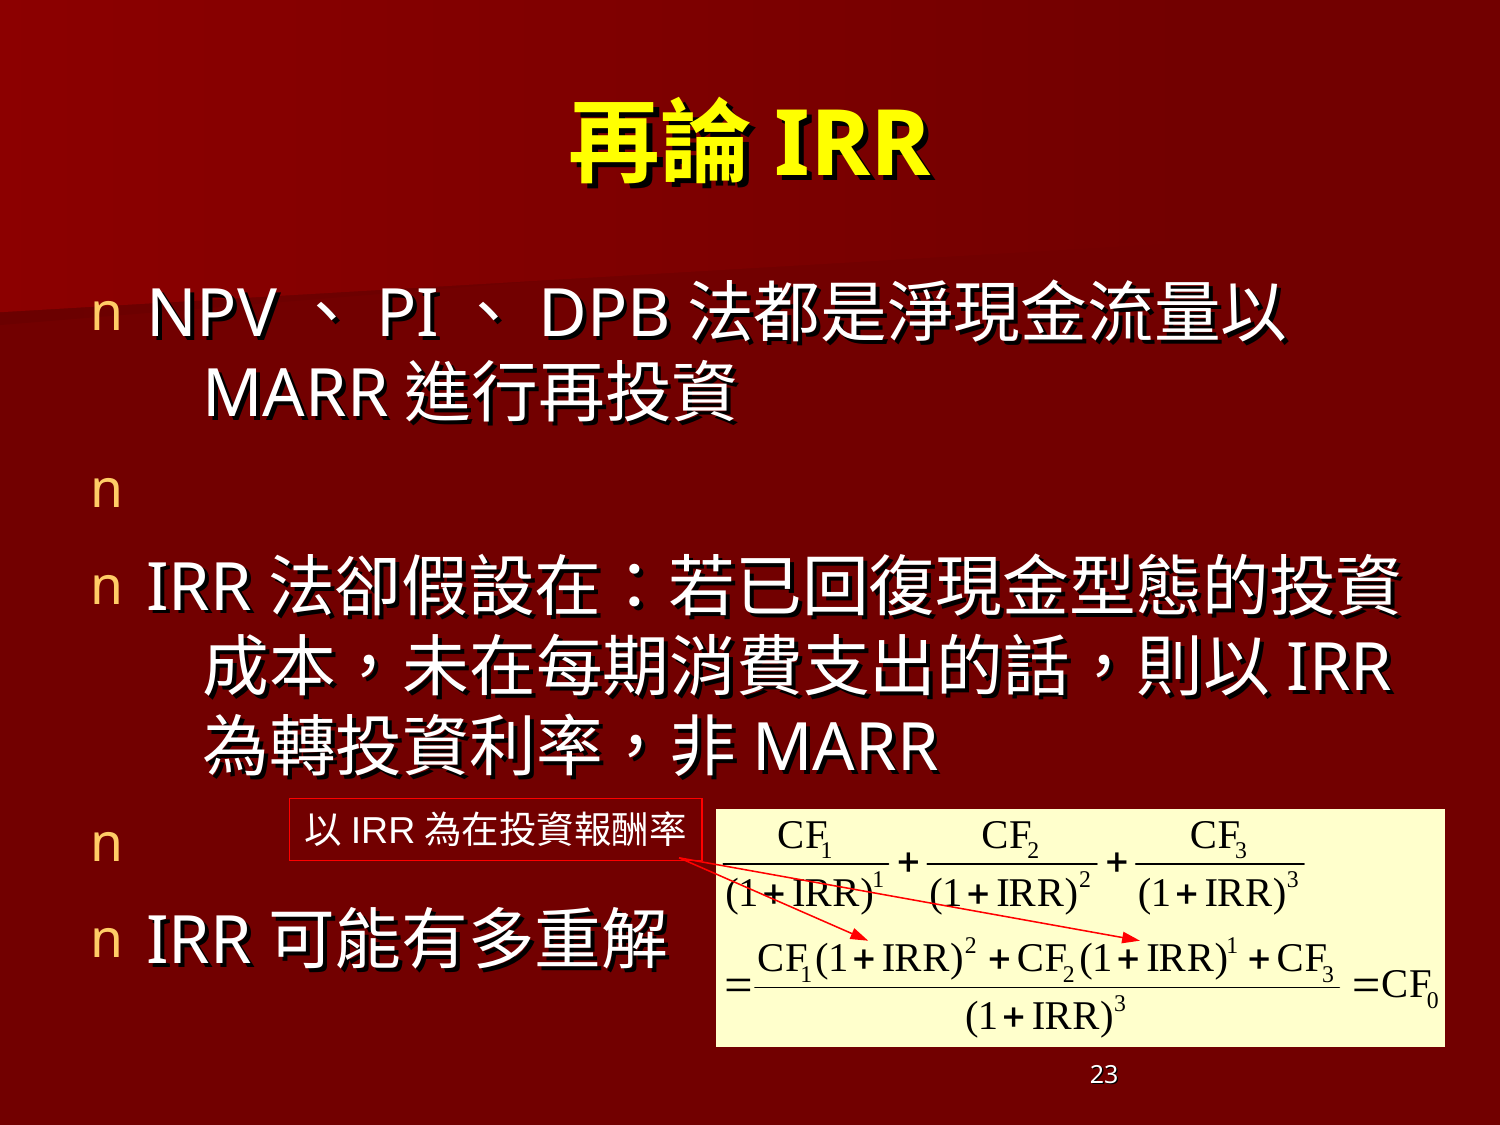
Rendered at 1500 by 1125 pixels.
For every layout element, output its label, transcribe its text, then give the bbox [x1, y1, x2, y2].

list NPV、PI、DPB法都是淨現金流量以MARR進行再投資 IRR法卻假設在：若已回復現金型態的投資成本，未在每期消費支出的話，則以IRR為轉投資利率，非MARR IRR可能有多重解 [75, 262, 1426, 1000]
chart [716, 808, 1446, 1047]
text_box [1074, 1047, 1426, 1101]
title 再論IRR [75, 45, 1426, 233]
text_box 以IRR為在投資報酬率 [289, 798, 686, 861]
